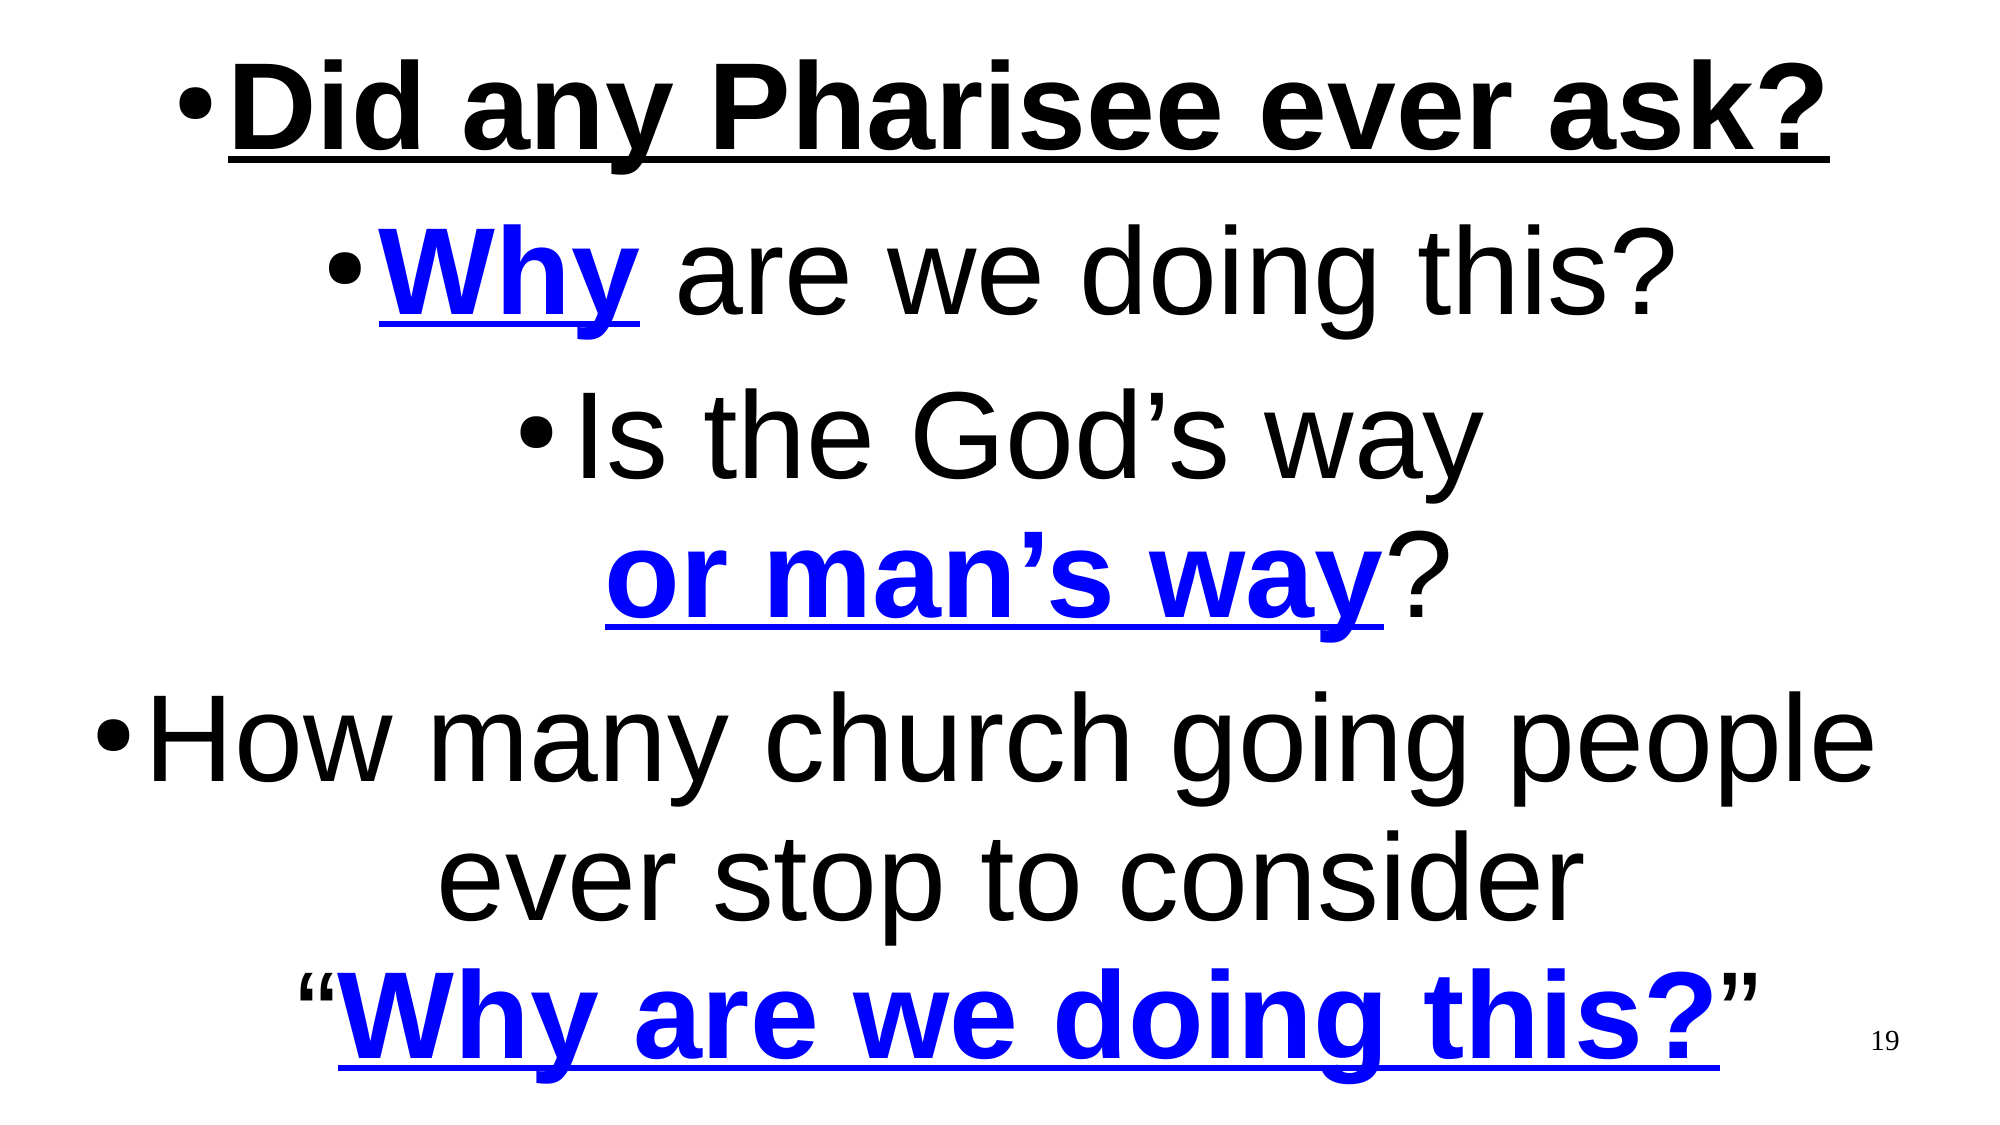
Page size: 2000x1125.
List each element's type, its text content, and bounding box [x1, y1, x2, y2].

list Did any Pharisee ever ask? Why are we doing this? Is the God’s way or man’s way? How many church going people ever stop to consider “Why are we doing this?” [37, 37, 1951, 1088]
